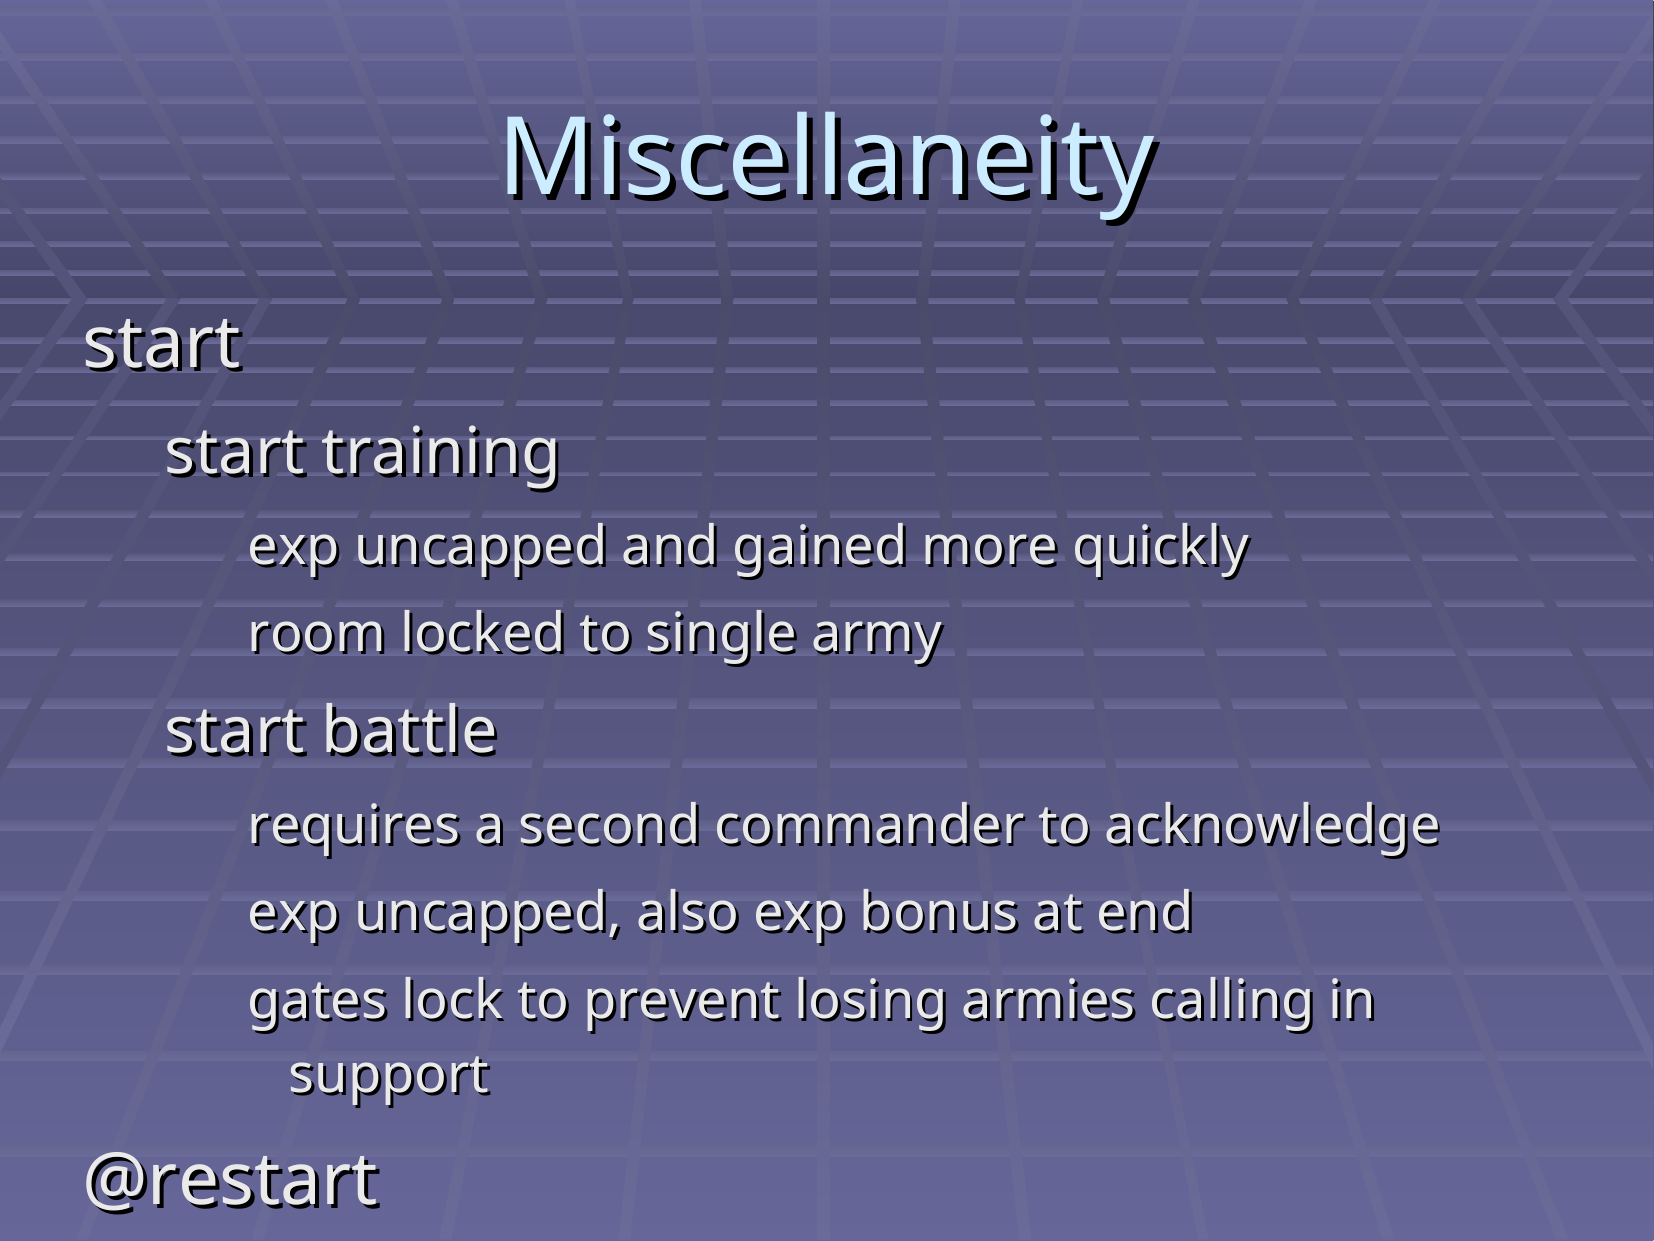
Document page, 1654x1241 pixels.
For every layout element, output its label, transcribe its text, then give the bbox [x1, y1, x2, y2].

list start start training exp uncapped and gained more quickly room locked to single army start battle requires a second commander to acknowledge exp uncapped, also exp bonus at end gates lock to prevent losing armies calling in support @restart [82, 289, 1571, 1124]
title Miscellaneity [82, 56, 1571, 249]
